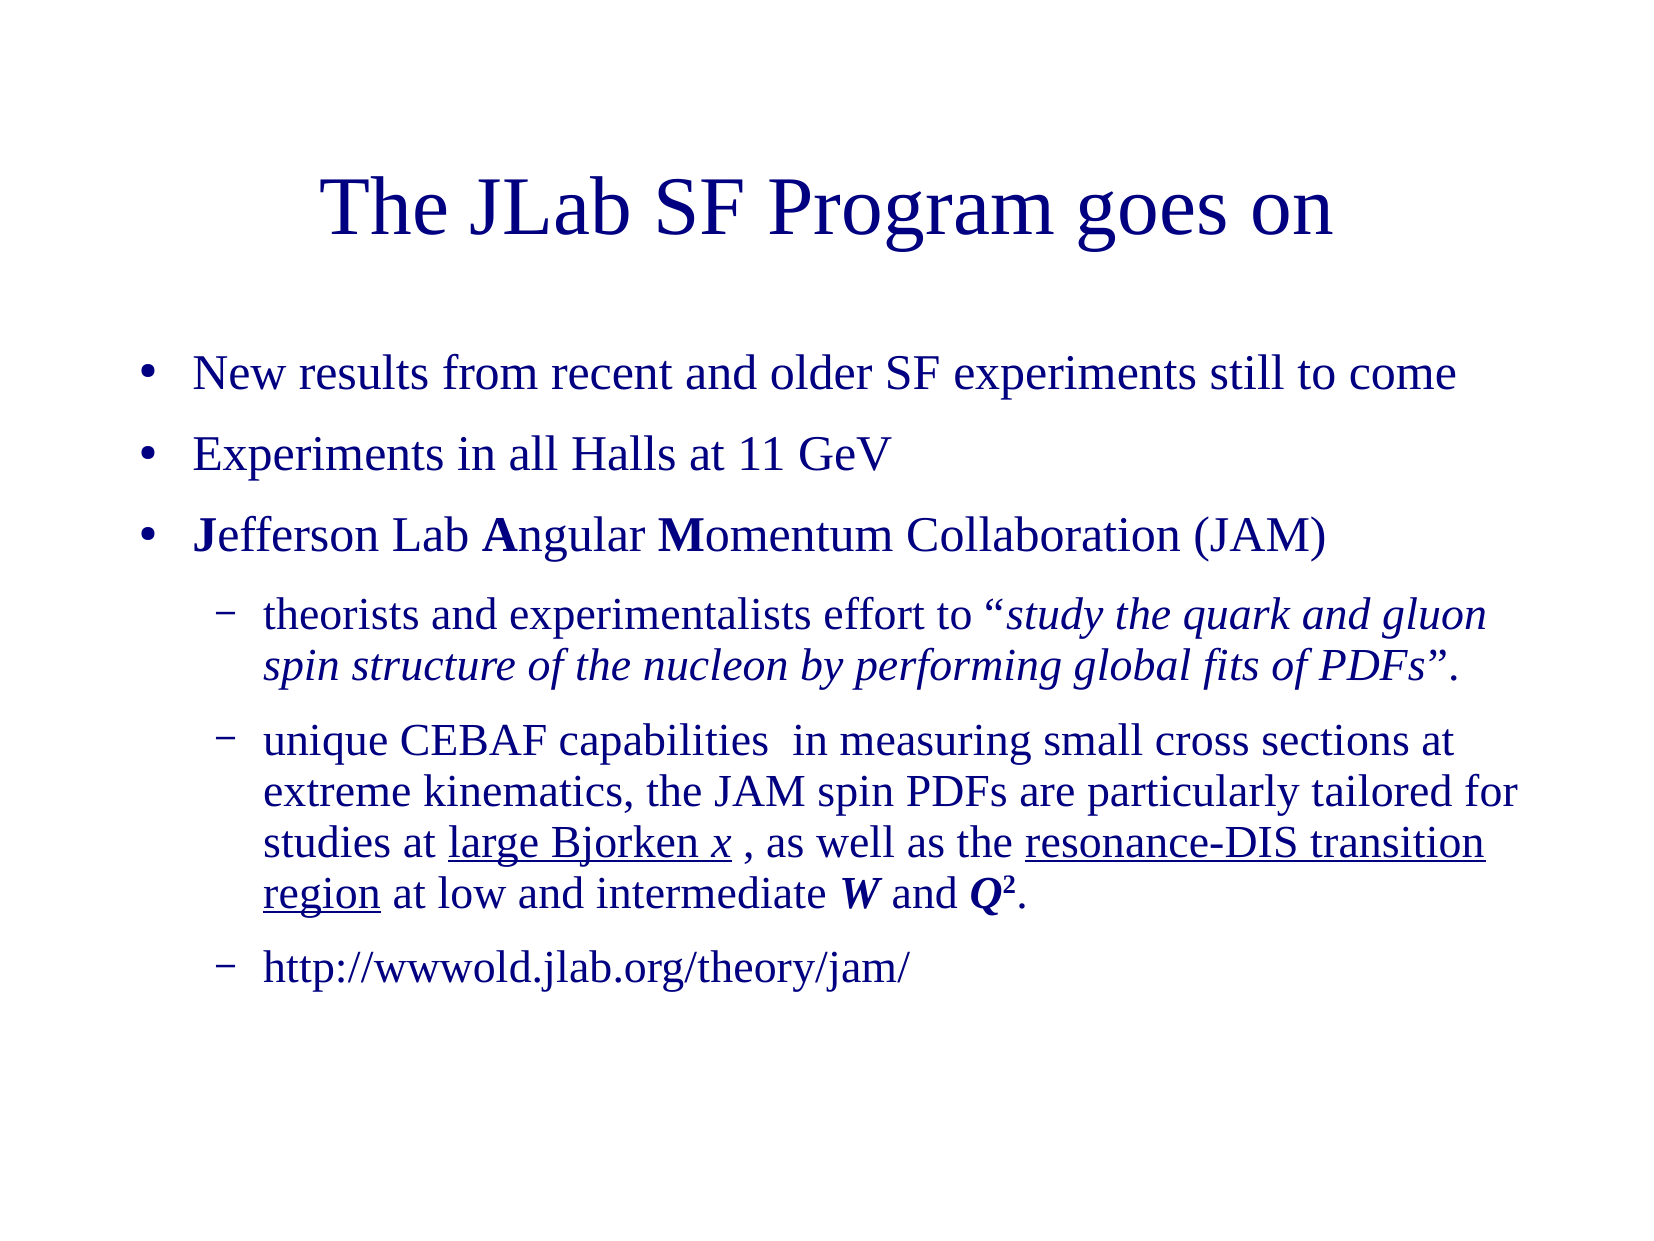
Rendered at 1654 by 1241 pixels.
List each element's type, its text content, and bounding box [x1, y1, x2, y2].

title The JLab SF Program goes on [121, 102, 1534, 311]
list New results from recent and older SF experiments still to come Experiments in all Halls at 11 GeV Jefferson Lab Angular Momentum Collaboration (JAM) theorists and experimentalists effort to “study the quark and gluon spin structure of the nucleon by performing global fits of PDFs”. unique CEBAF capabilities in measuring small cross sections at extreme kinematics, the JAM spin PDFs are particularly tailored for studies at large Bjorken x , as well as the resonance-DIS transition region at low and intermediate W and Q2. http://wwwold.jlab.org/theory/jam/ [121, 344, 1534, 1206]
